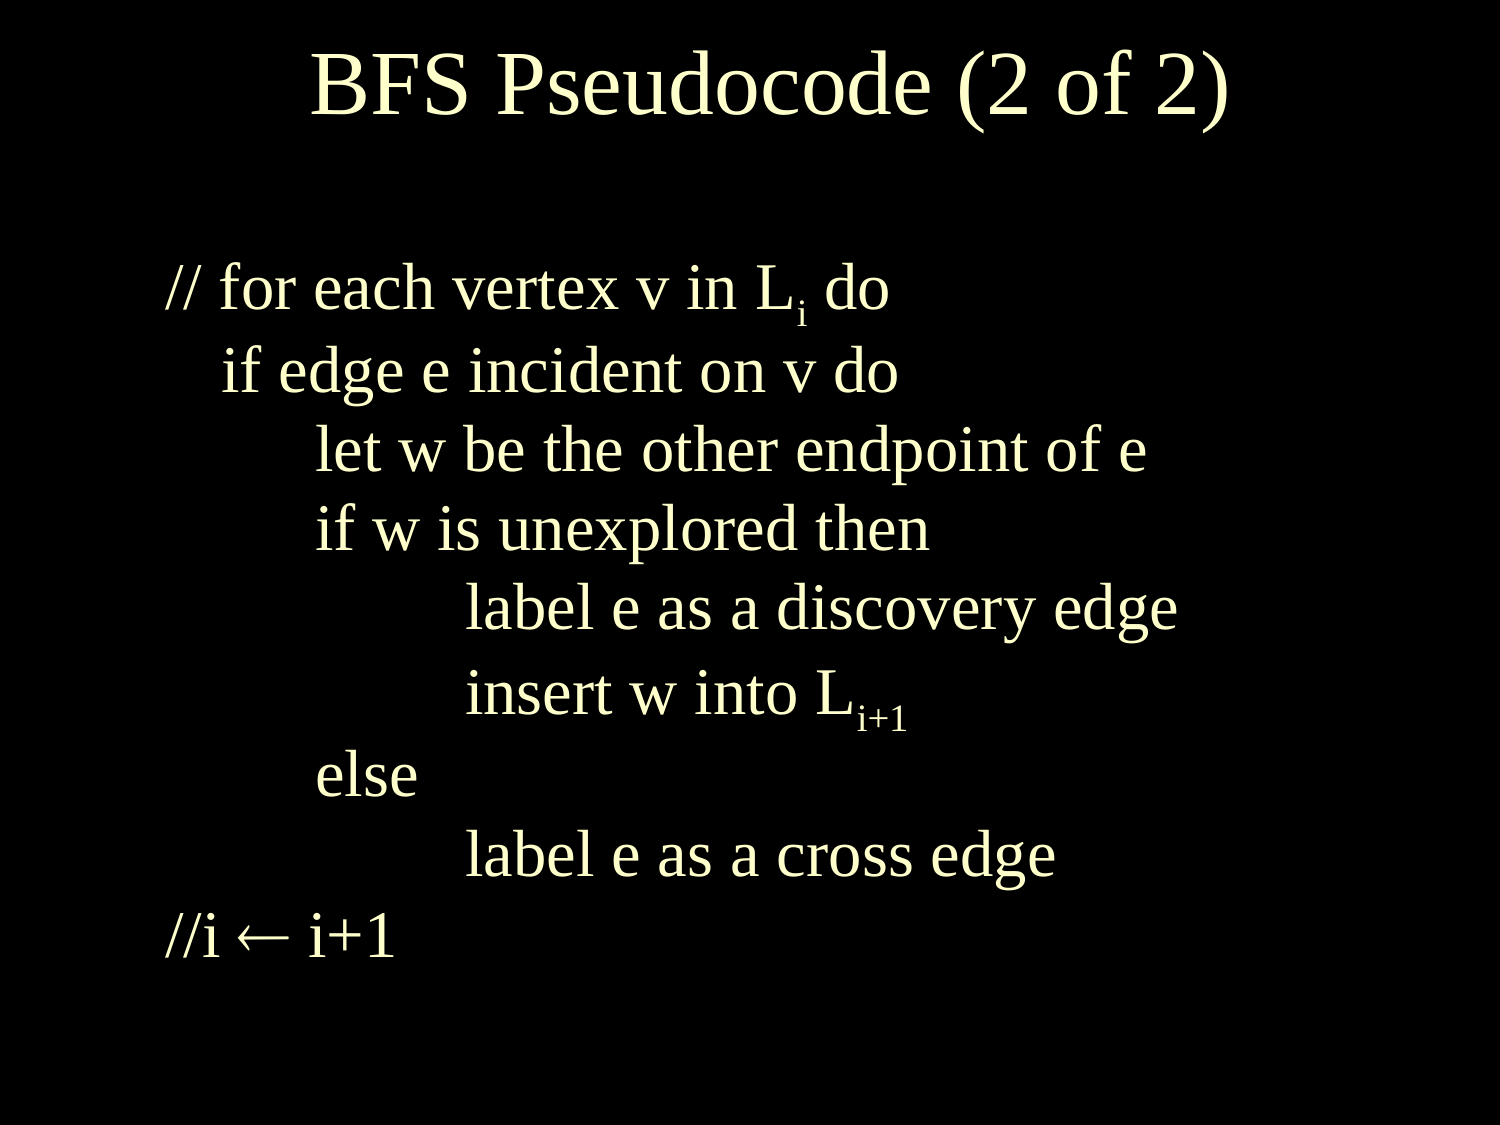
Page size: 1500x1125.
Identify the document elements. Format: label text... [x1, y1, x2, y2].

title BFS Pseudocode (2 of 2) [42, 24, 1500, 142]
list // for each vertex v in Li do if edge e incident on v do let w be the other endpoint of e if w is unexplored then label e as a discovery edge insert w into Li+1 else label e as a cross edge //i  i+1 [150, 174, 1482, 1026]
